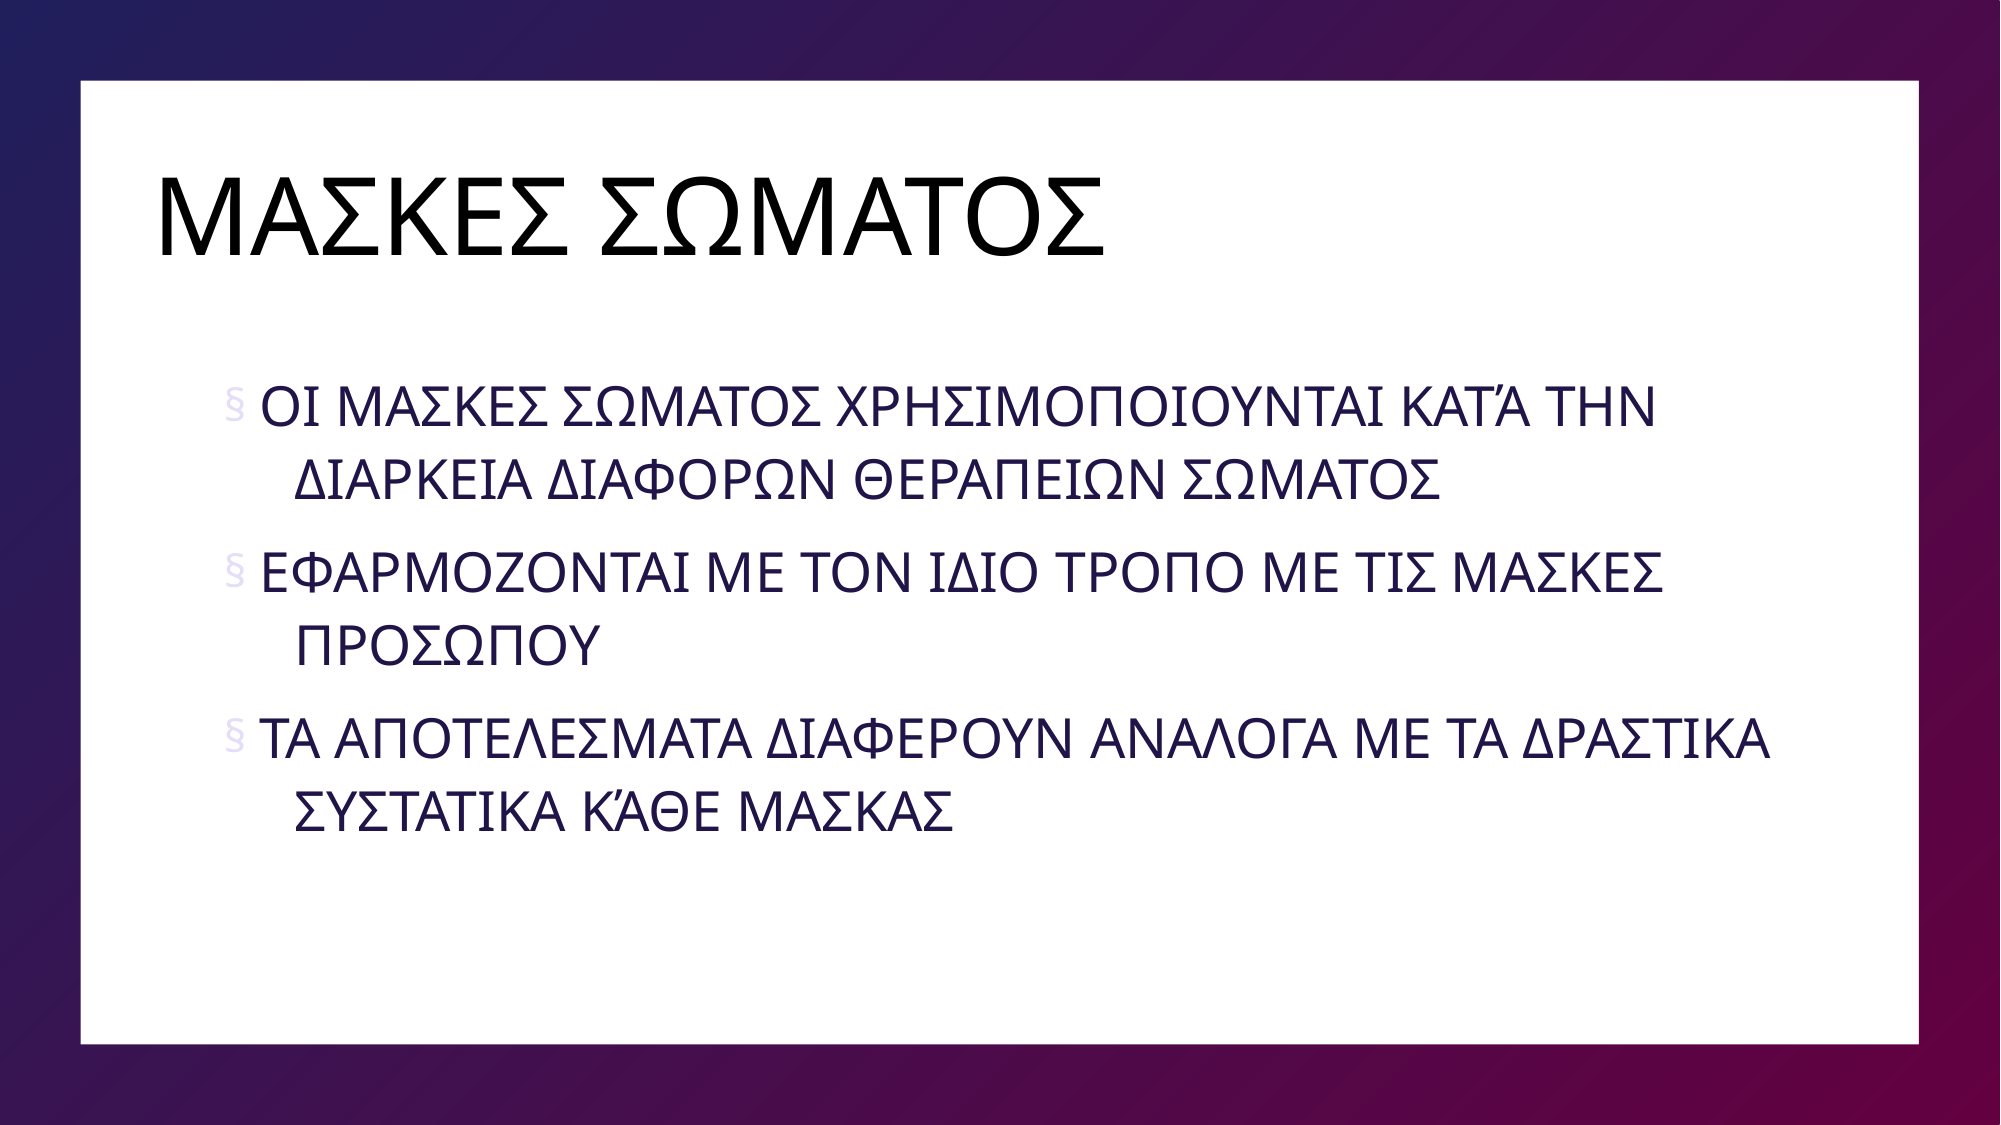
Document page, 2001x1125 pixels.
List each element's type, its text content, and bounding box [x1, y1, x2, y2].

title ΜΑΣΚΕΣ ΣΩΜΑΤΟΣ [137, 111, 1412, 330]
list ΟΙ ΜΑΣΚΕΣ ΣΩΜΑΤΟΣ ΧΡΗΣΙΜΟΠΟΙΟΥΝΤΑΙ ΚΑΤΆ ΤΗΝ ΔΙΑΡΚΕΙΑ ΔΙΑΦΟΡΩΝ ΘΕΡΑΠΕΙΩΝ ΣΩΜΑΤΟΣ ΕΦΑΡΜΟΖΟΝΤΑΙ ΜΕ ΤΟΝ ΙΔΙΟ ΤΡΟΠΟ ΜΕ ΤΙΣ ΜΑΣΚΕΣ ΠΡΟΣΩΠΟΥ ΤΑ ΑΠΟΤΕΛΕΣΜΑΤΑ ΔΙΑΦΕΡΟΥΝ ΑΝΑΛΟΓΑ ΜΕ ΤΑ ΔΡΑΣΤΙΚΑ ΣΥΣΤΑΤΙΚΑ ΚΆΘΕ ΜΑΣΚΑΣ [137, 357, 1863, 852]
